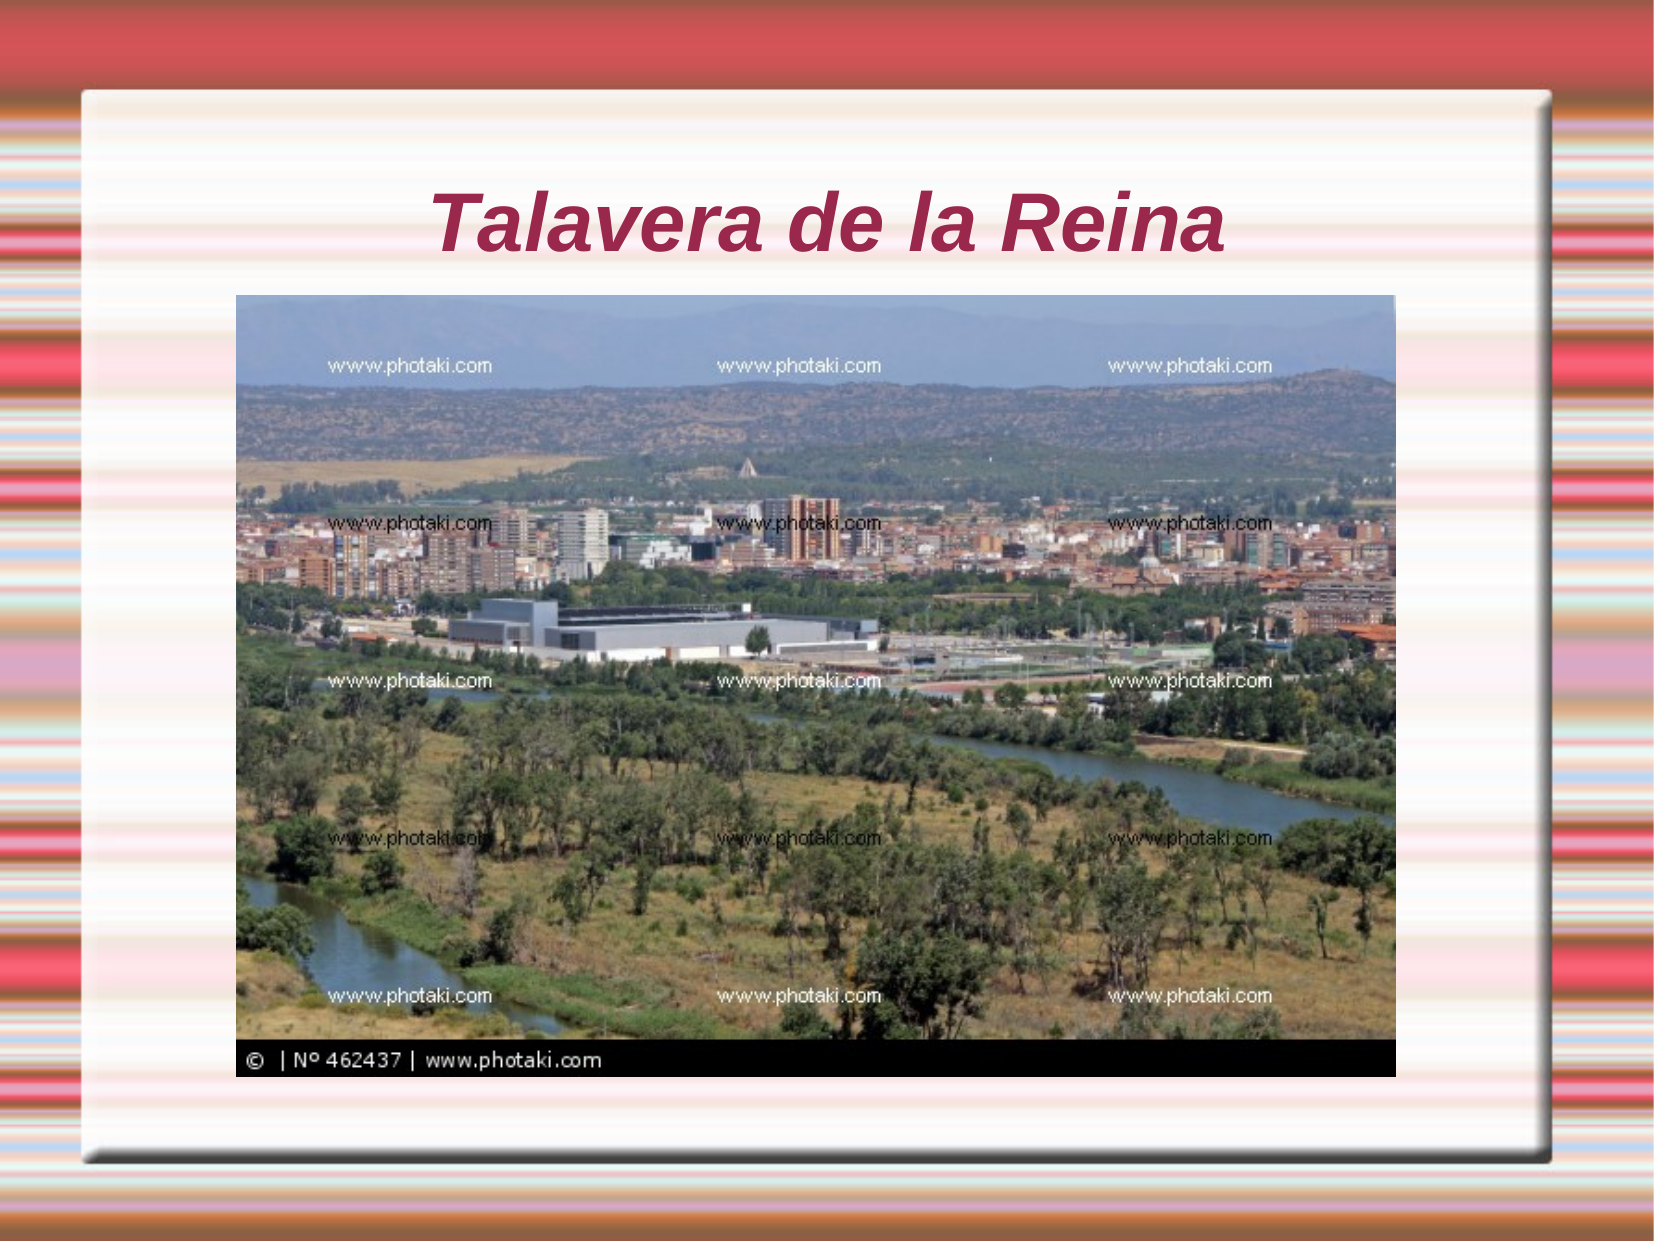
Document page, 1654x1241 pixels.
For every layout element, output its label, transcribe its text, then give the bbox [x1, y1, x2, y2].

picture [236, 295, 1396, 1077]
title Talavera de la Reina [121, 114, 1534, 322]
